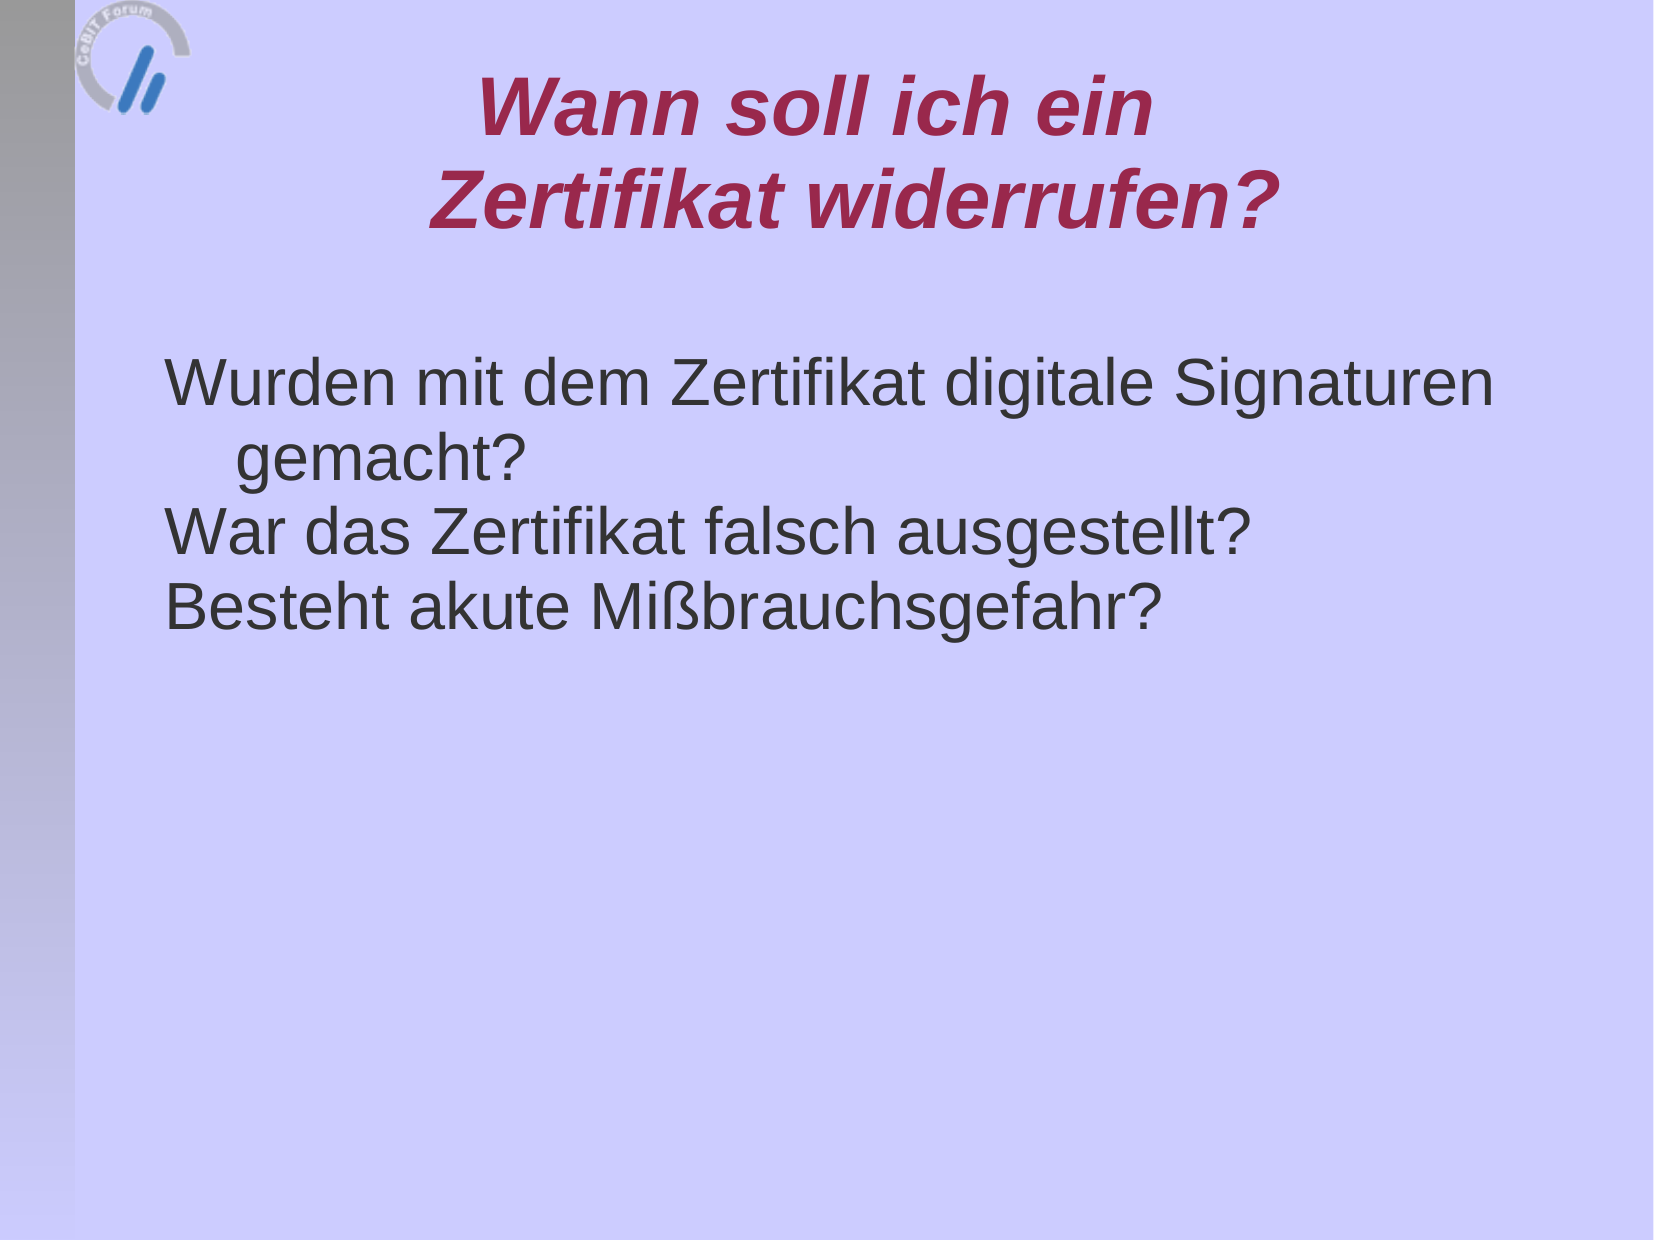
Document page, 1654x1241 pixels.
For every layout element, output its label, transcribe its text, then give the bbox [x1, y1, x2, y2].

title Wann soll ich ein Zertifikat widerrufen? [121, 46, 1534, 261]
list Wurden mit dem Zertifikat digitale Signaturen gemacht? War das Zertifikat falsch ausgestellt? Besteht akute Mißbrauchsgefahr? [152, 344, 1534, 1127]
